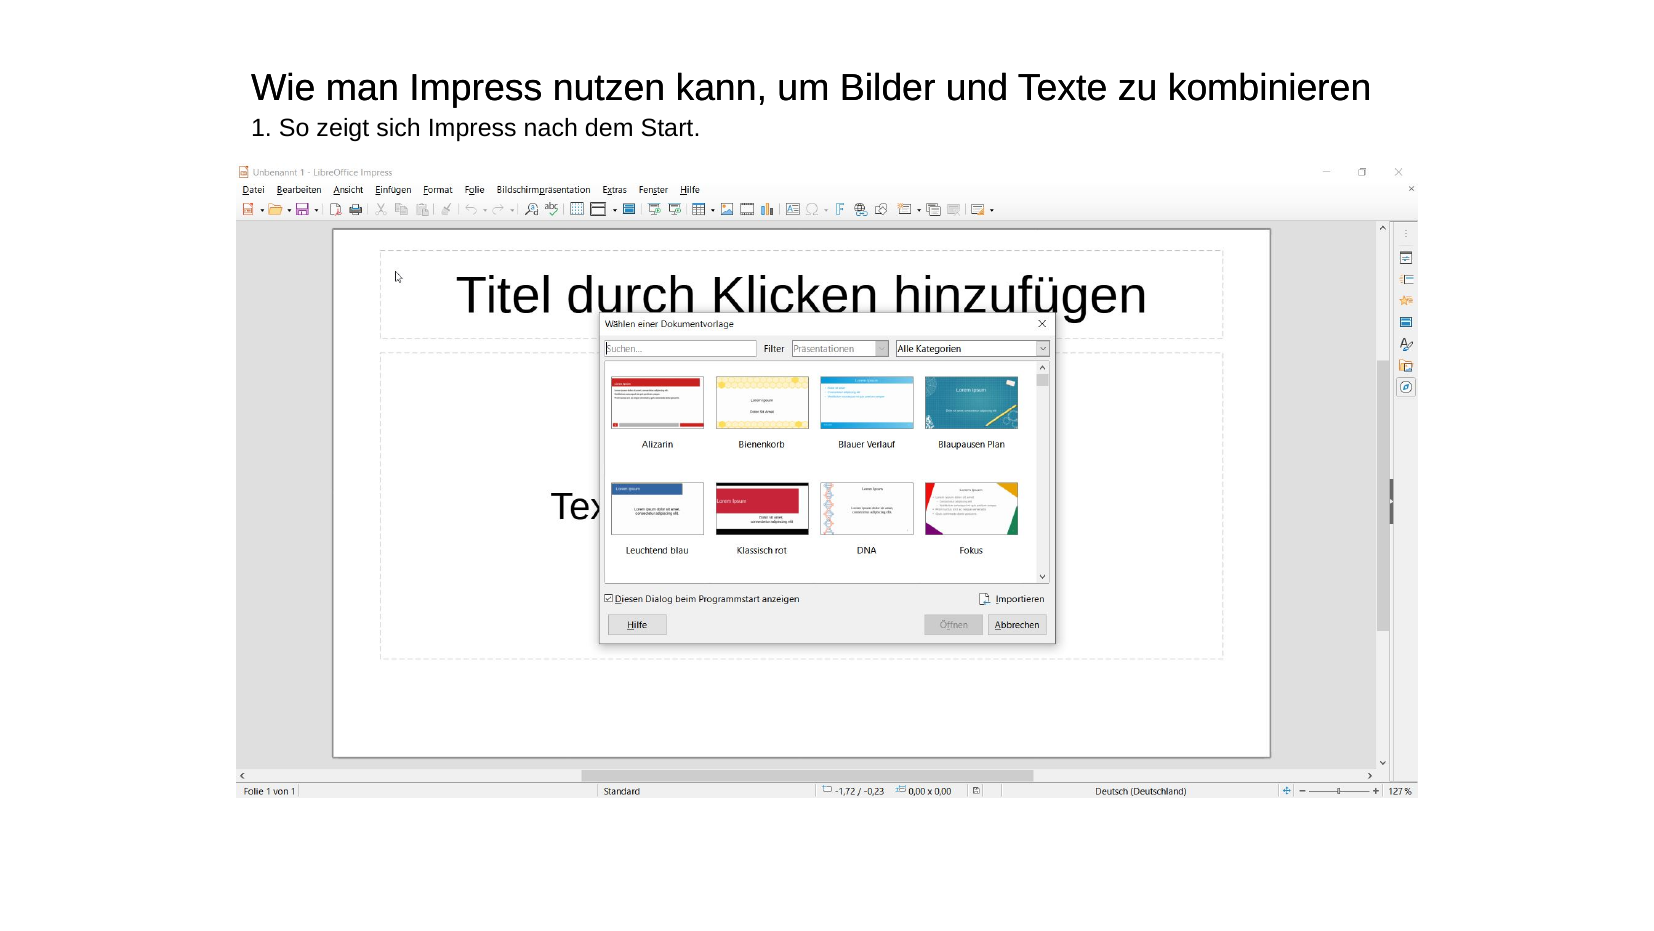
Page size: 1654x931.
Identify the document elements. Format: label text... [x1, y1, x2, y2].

text_box Wie man Impress nutzen kann, um Bilder und Texte zu kombinieren [236, 59, 1418, 106]
text_box 1. So zeigt sich Impress nach dem Start. [236, 106, 1418, 166]
picture [236, 166, 1418, 798]
